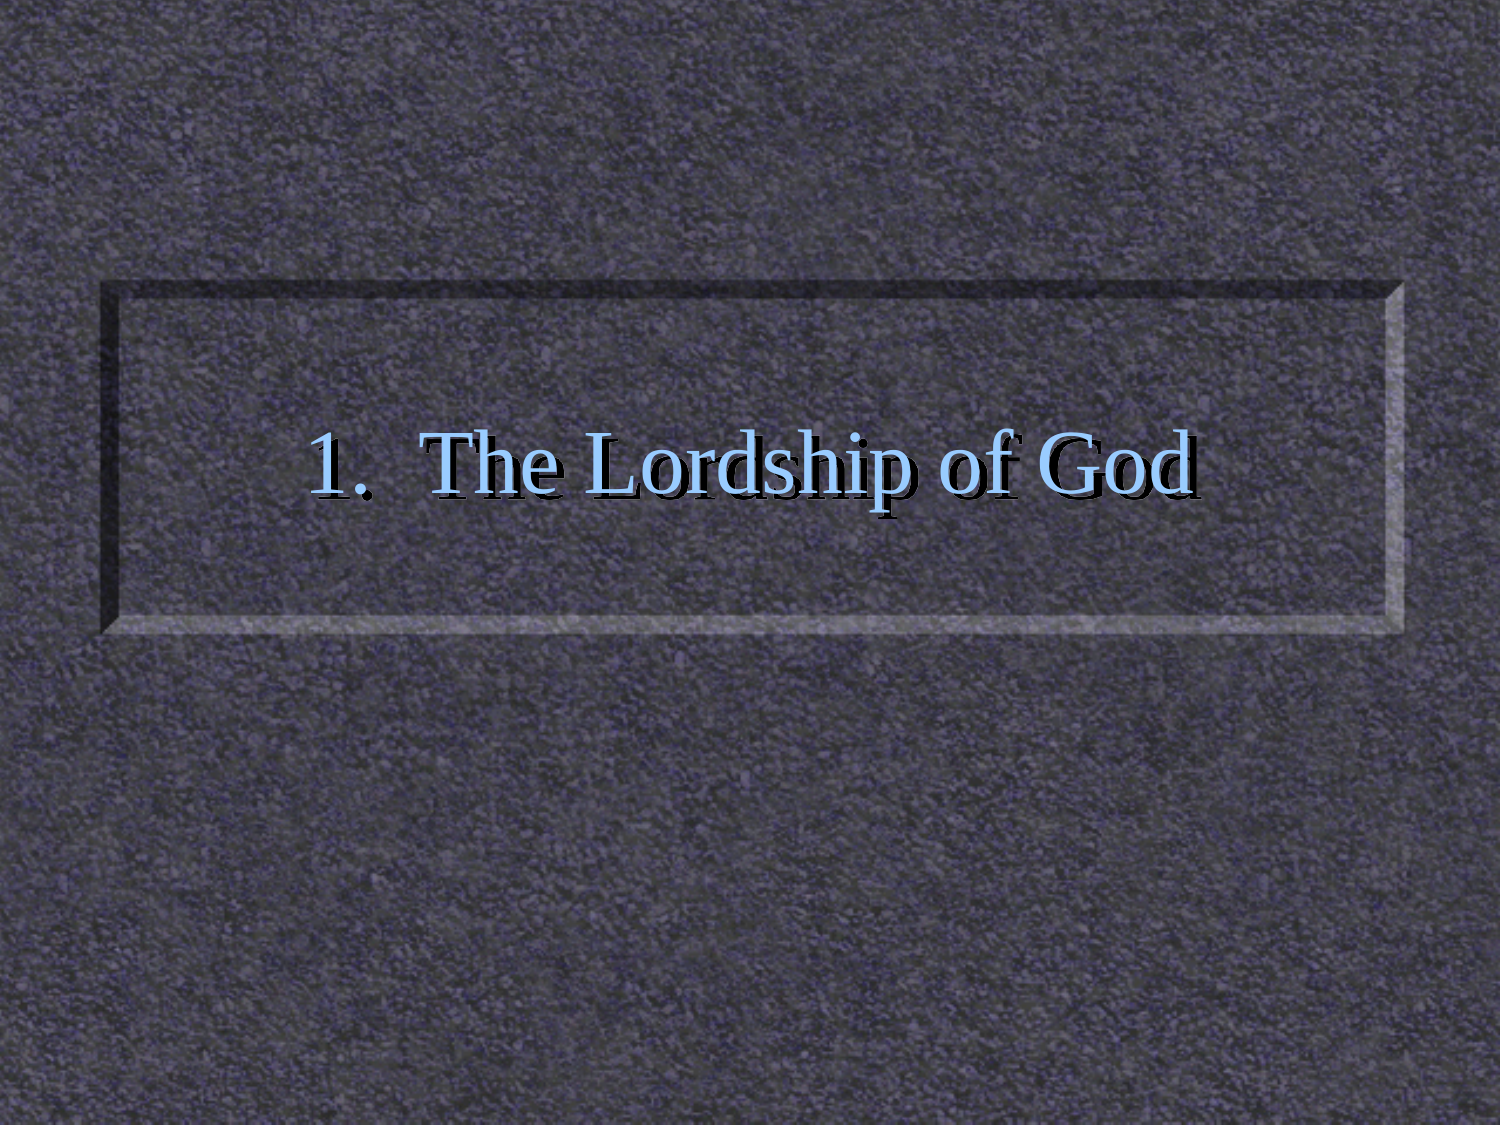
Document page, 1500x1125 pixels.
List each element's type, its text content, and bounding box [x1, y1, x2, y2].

title 1. The Lordship of God [150, 337, 1351, 588]
picture [0, 0, 1500, 1125]
